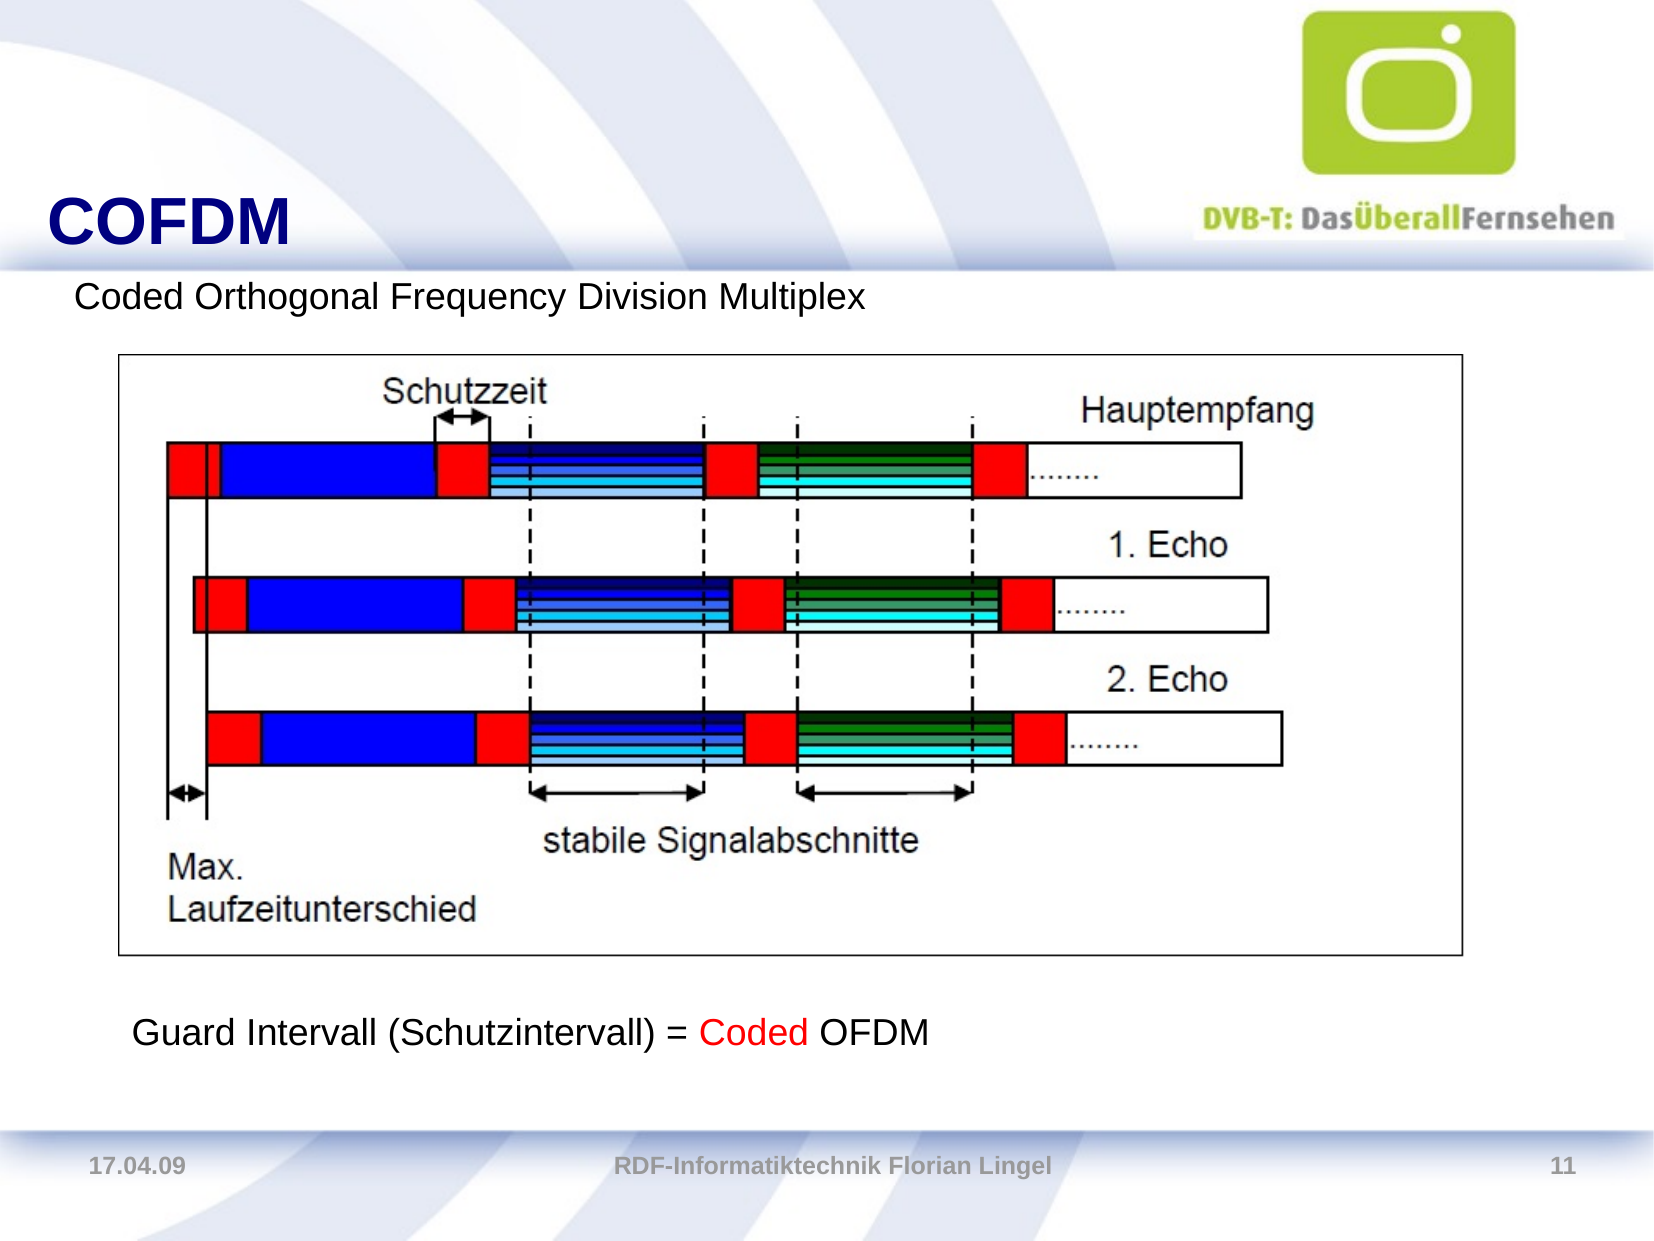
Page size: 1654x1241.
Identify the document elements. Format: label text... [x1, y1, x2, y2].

picture [0, 0, 1654, 1241]
title COFDM [47, 177, 1063, 266]
text_box Coded Orthogonal Frequency Division Multiplex [59, 267, 881, 325]
text_box Guard Intervall (Schutzintervall) = Coded OFDM [116, 1003, 945, 1061]
